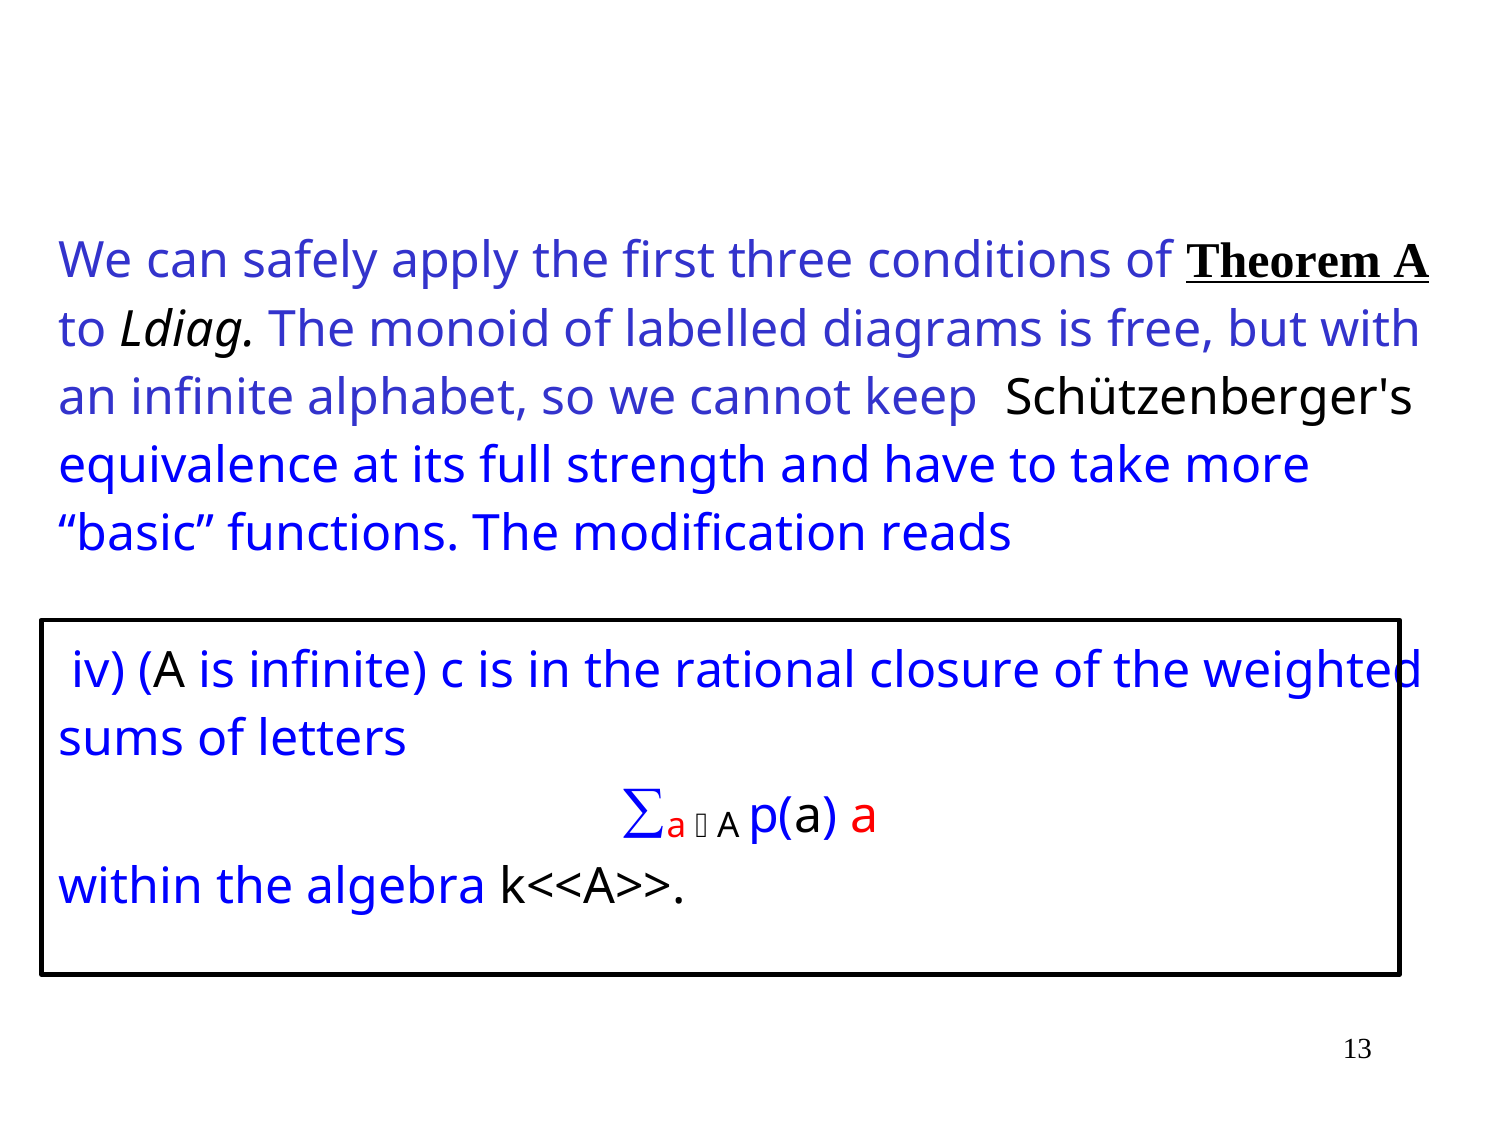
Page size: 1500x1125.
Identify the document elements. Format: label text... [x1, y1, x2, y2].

text_box We can safely apply the first three conditions of Theorem A to Ldiag. The monoid of labelled diagrams is free, but with an infinite alphabet, so we cannot keep Schützenberger's equivalence at its full strength and have to take more “basic” functions. The modification reads iv) (A is infinite) c is in the rational closure of the weighted sums of letters ∑a  A p(a) a within the algebra k<<A>>. [44, 622, 1397, 924]
text_box We can safely apply the first three conditions of Theorem A to Ldiag. The monoid of labelled diagrams is free, but with an infinite alphabet, so we cannot keep Schützenberger's equivalence at its full strength and have to take more “basic” functions. The modification reads iv) (A is infinite) c is in the rational closure of the weighted sums of letters ∑a  A p(a) a within the algebra k<<A>>. [43, 216, 1455, 924]
